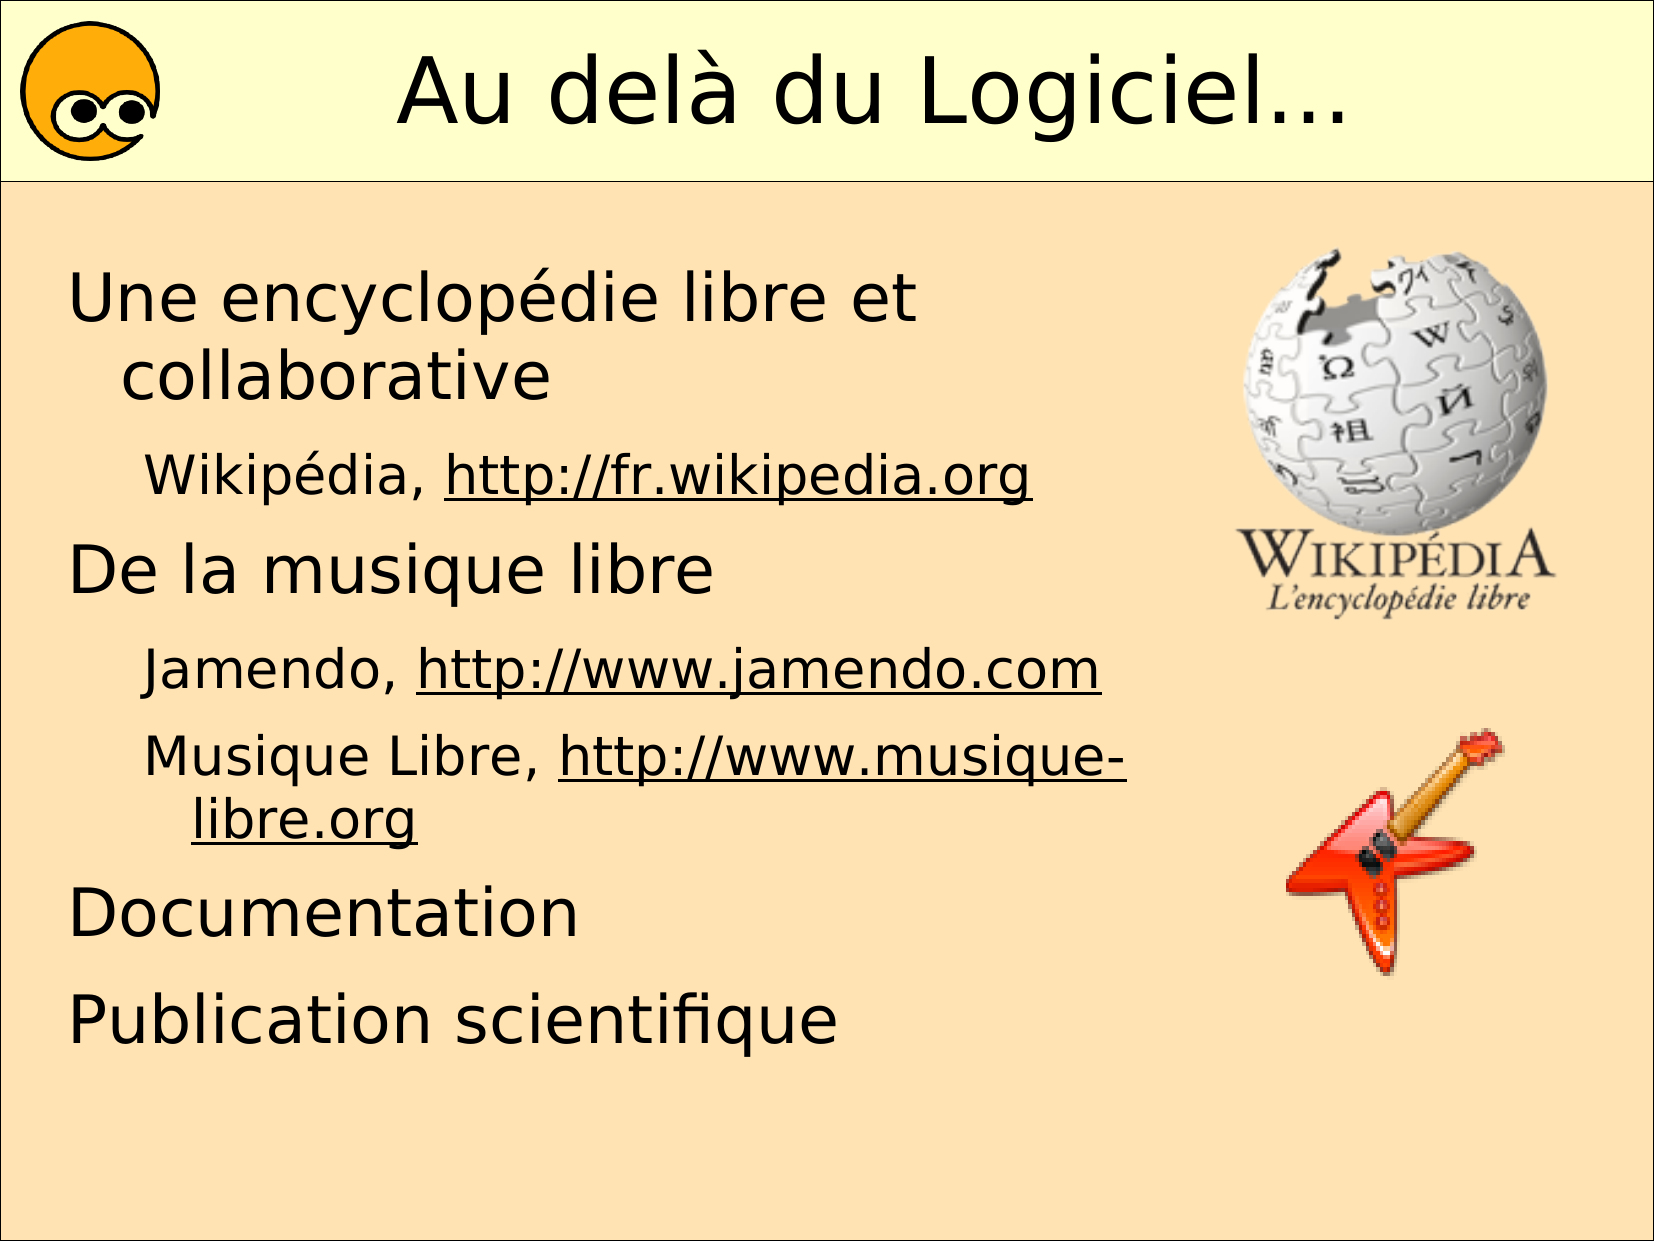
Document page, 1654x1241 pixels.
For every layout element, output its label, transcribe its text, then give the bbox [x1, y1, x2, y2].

list Une encyclopédie libre et collaborative Wikipédia, http://fr.wikipedia.org De la musique libre Jamendo, http://www.jamendo.com Musique Libre, http://www.musique-libre.org Documentation Publication scientifique [49, 259, 1186, 1078]
title Au delà du Logiciel... [233, 31, 1518, 152]
picture [20, 21, 160, 161]
picture [1232, 245, 1563, 625]
picture [1286, 720, 1509, 989]
